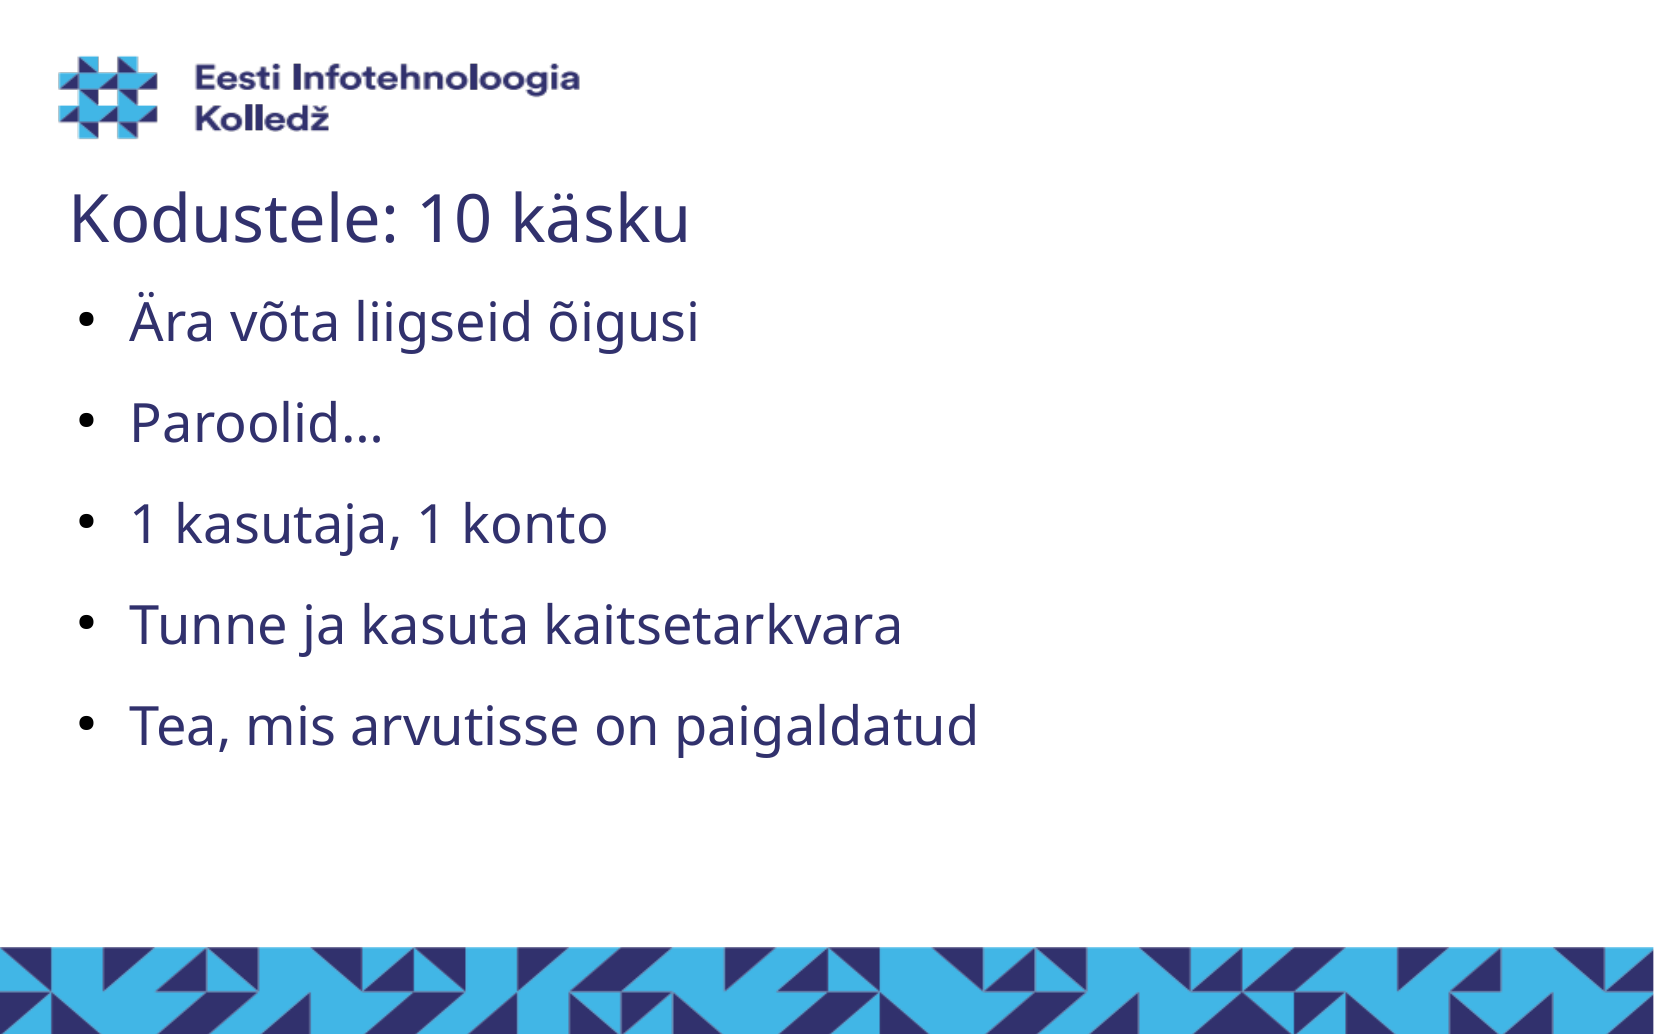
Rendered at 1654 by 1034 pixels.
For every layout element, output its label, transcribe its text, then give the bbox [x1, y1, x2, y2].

title Kodustele: 10 käsku [68, 147, 1536, 283]
list Ära võta liigseid õigusi Paroolid… 1 kasutaja, 1 konto Tunne ja kasuta kaitsetarkvara Tea, mis arvutisse on paigaldatud [59, 283, 1595, 936]
